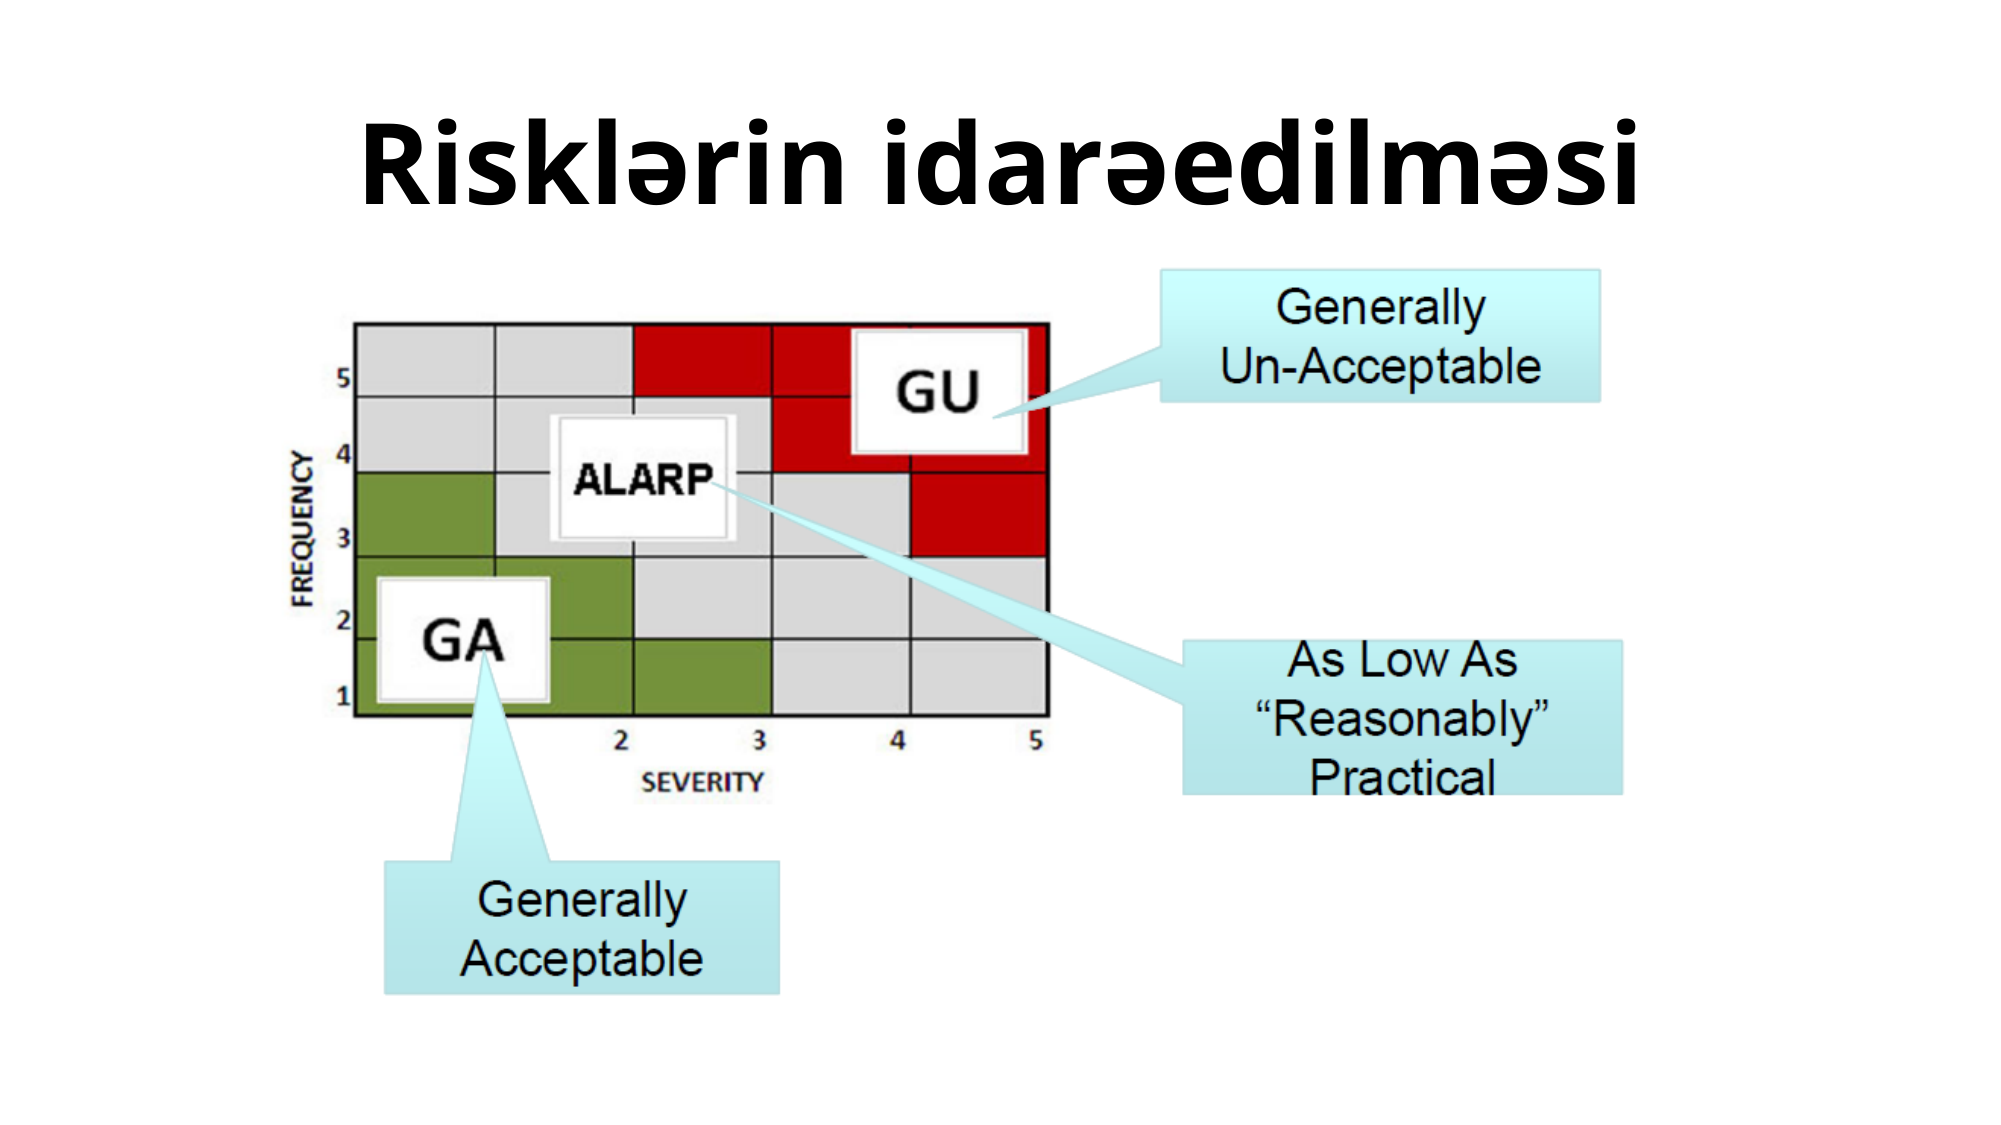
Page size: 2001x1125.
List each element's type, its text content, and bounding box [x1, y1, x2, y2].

title Risklərin idarəedilməsi [137, 59, 1863, 278]
picture [270, 247, 1638, 1014]
